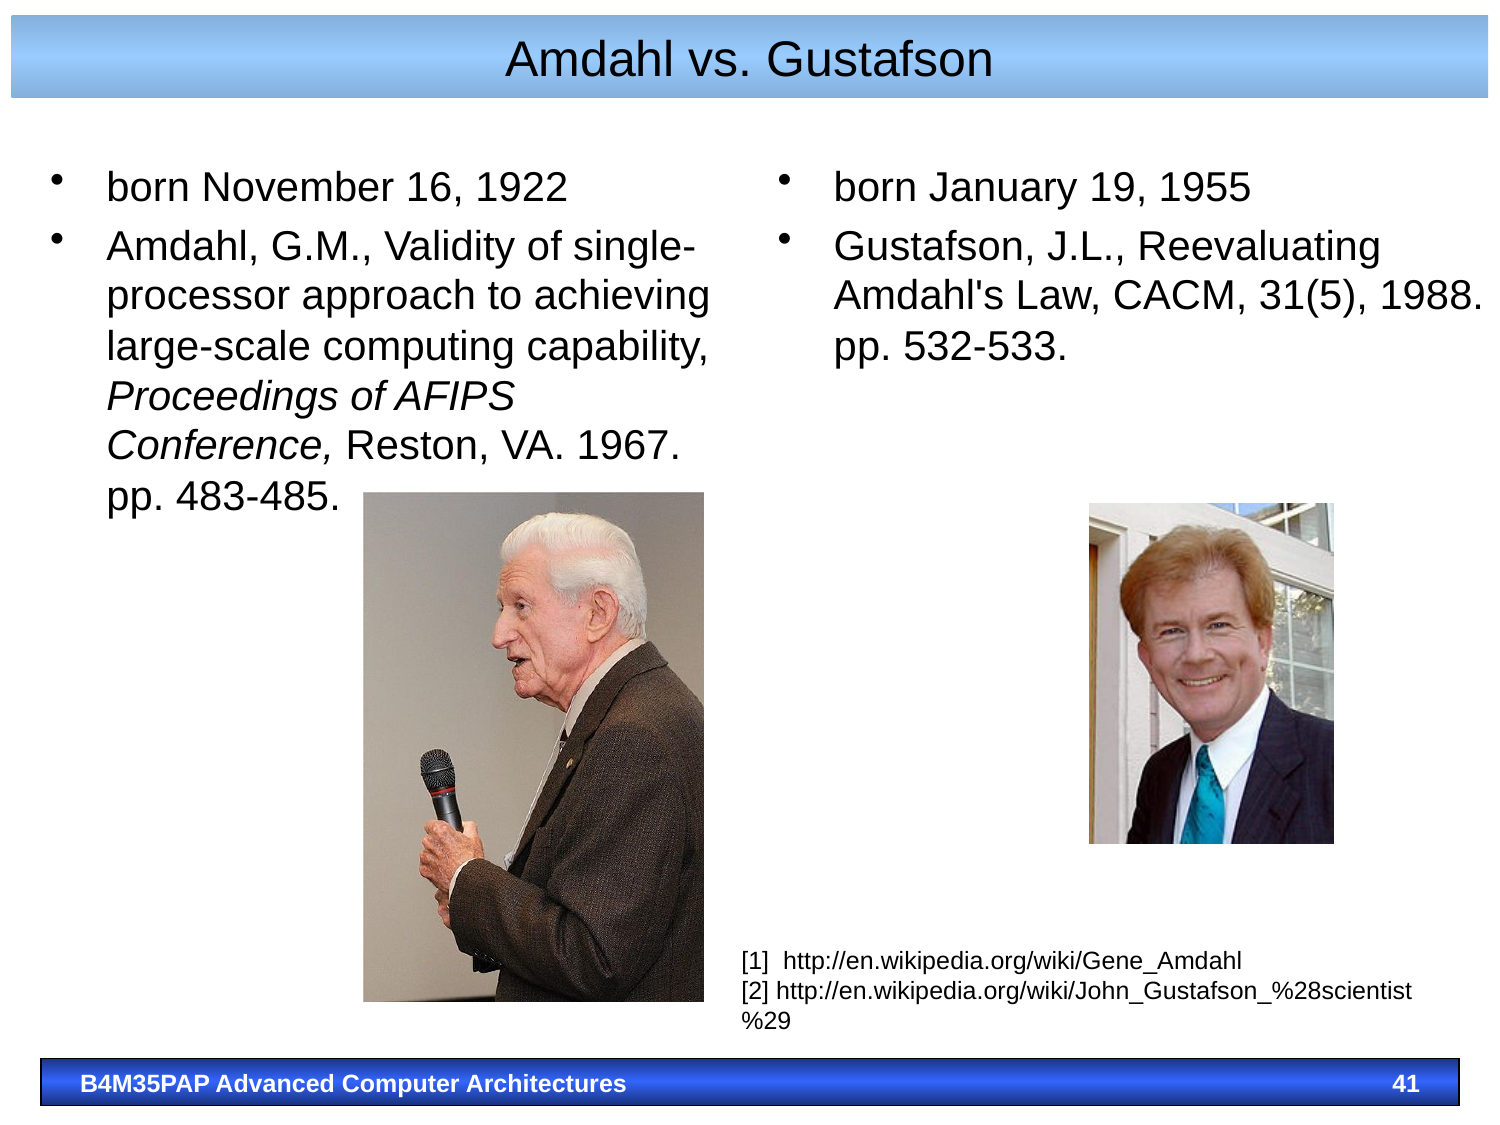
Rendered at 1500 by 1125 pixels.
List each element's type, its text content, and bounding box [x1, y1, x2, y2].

text_box [1] http://en.wikipedia.org/wiki/Gene_Amdahl [2] http://en.wikipedia.org/wiki/John_Gustafson_%28scientist%29 [726, 937, 1477, 1043]
picture [363, 492, 704, 1002]
text_box born November 16, 1922 Amdahl, G.M., Validity of single-processor approach to achieving large-scale computing capability, Proceedings of AFIPS Conference, Reston, VA. 1967. pp. 483-485. [35, 152, 762, 1000]
title Amdahl vs. Gustafson [11, 15, 1489, 98]
text_box born January 19, 1955 Gustafson, J.L., Reevaluating Amdahl's Law, CACM, 31(5), 1988. pp. 532-533. [762, 152, 1500, 1000]
picture [1089, 503, 1334, 844]
